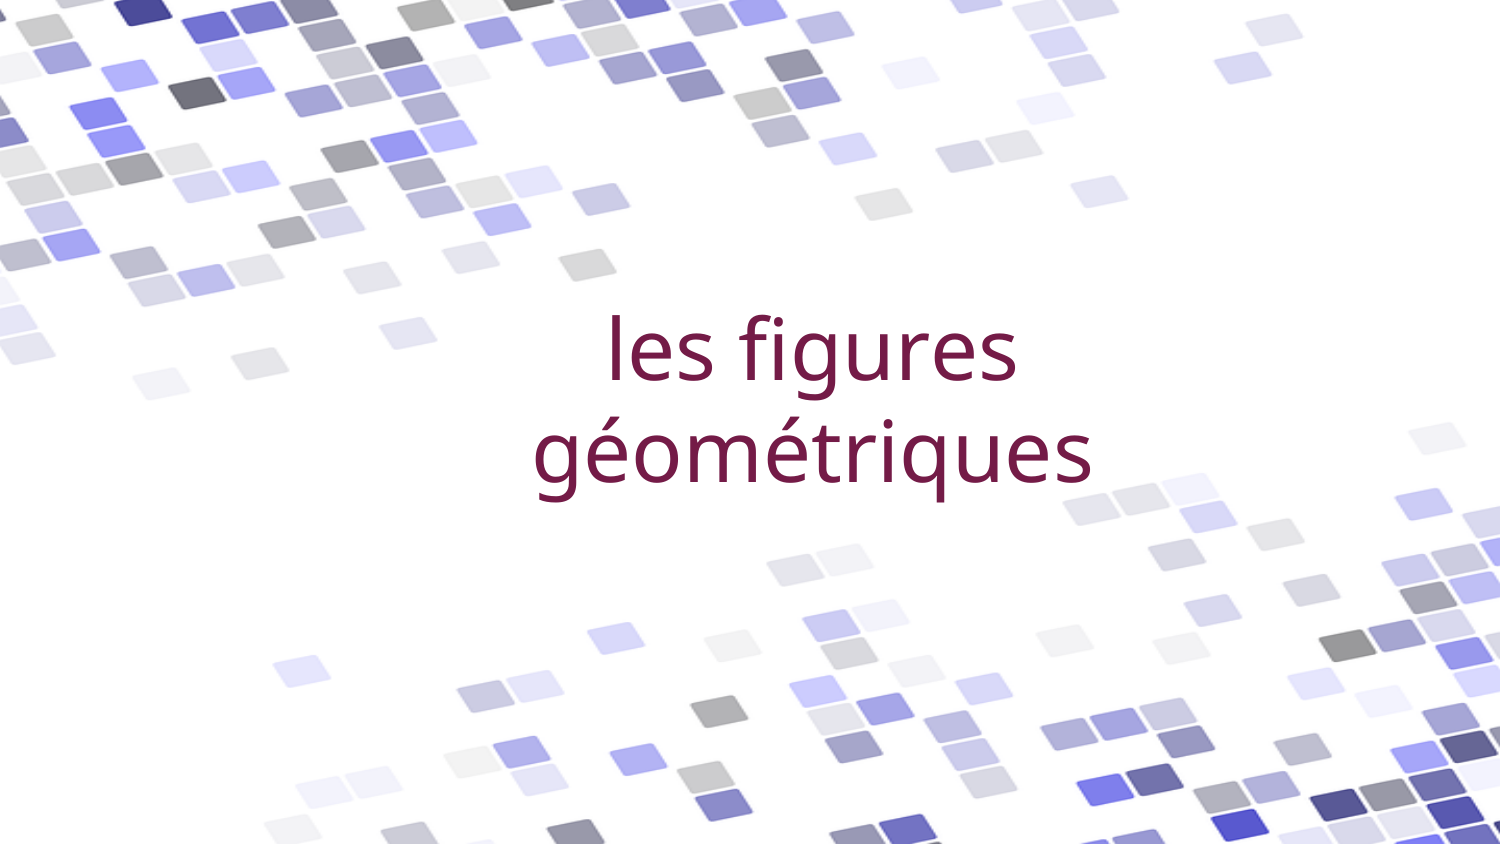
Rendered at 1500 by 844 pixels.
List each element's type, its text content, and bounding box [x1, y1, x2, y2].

picture [0, 0, 1500, 844]
text_box les figures géométriques [477, 279, 1149, 517]
